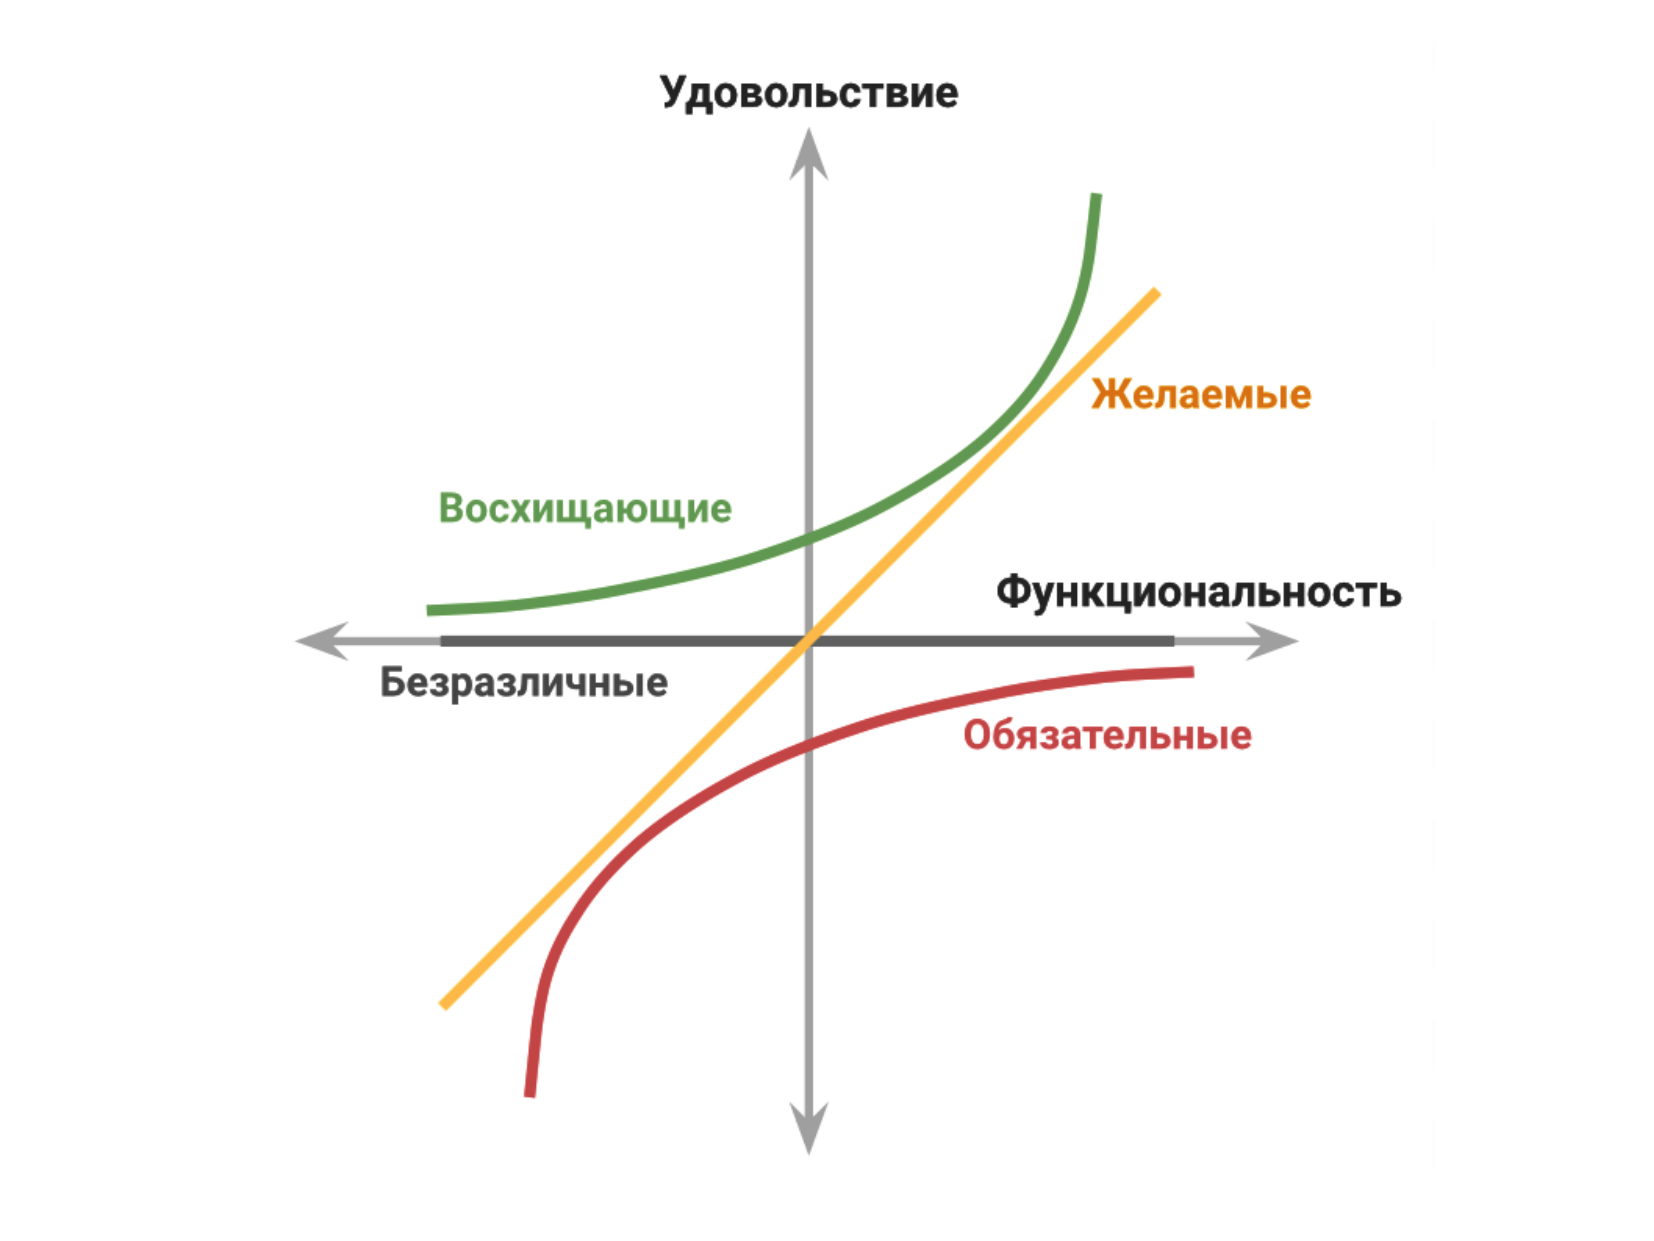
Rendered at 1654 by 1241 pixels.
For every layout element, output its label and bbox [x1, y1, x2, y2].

picture [224, 40, 1437, 1205]
